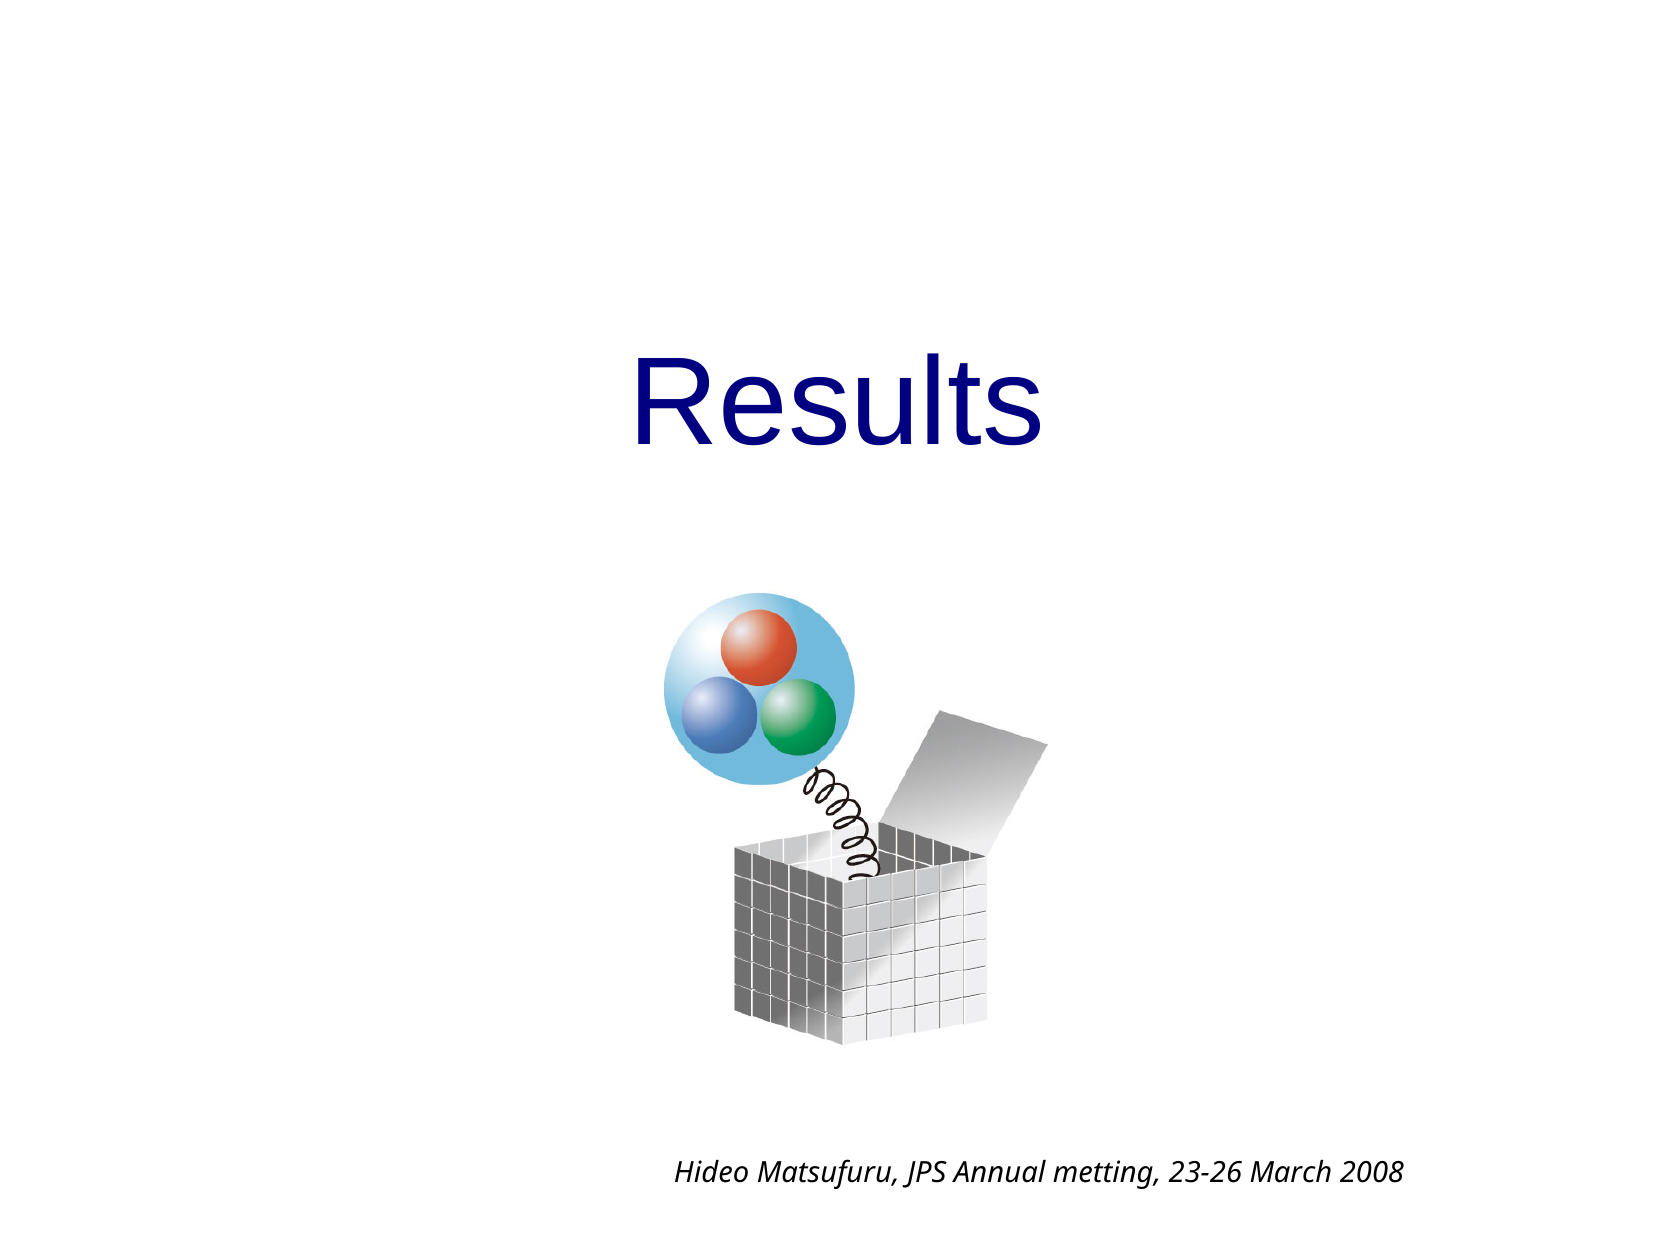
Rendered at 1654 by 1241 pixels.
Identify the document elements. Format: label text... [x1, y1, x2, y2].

picture [649, 575, 1063, 1063]
text_box Results [628, 331, 1046, 487]
